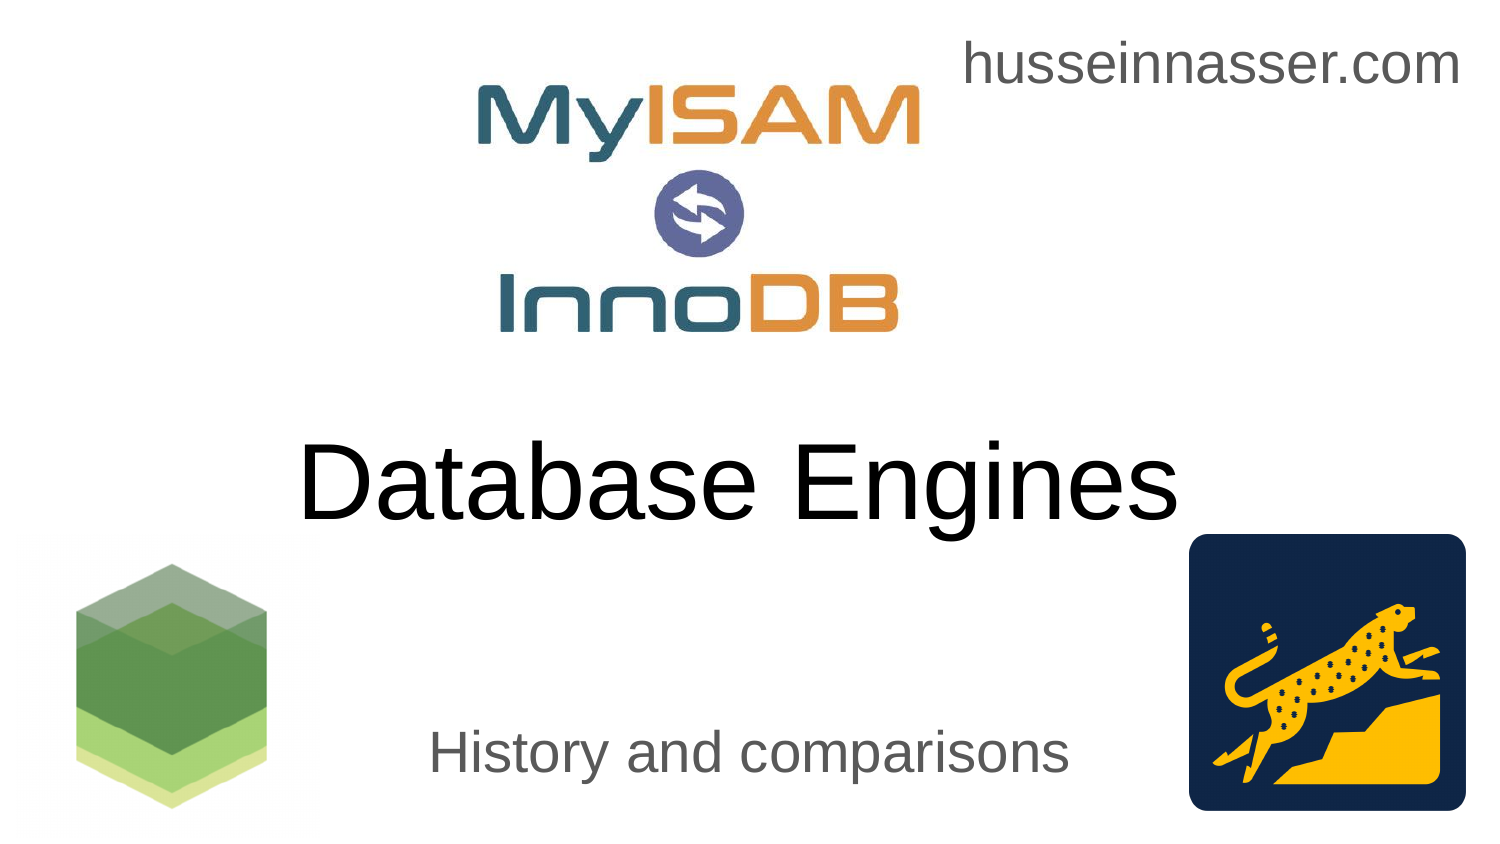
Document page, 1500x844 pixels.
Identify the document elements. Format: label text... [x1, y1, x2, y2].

title Database Engines [83, 413, 1395, 556]
picture [0, 534, 457, 838]
picture [1189, 534, 1466, 812]
subtitle husseinnasser.com [914, 10, 1500, 141]
picture [300, 33, 1097, 393]
subtitle History and comparisons [457, 699, 1449, 830]
